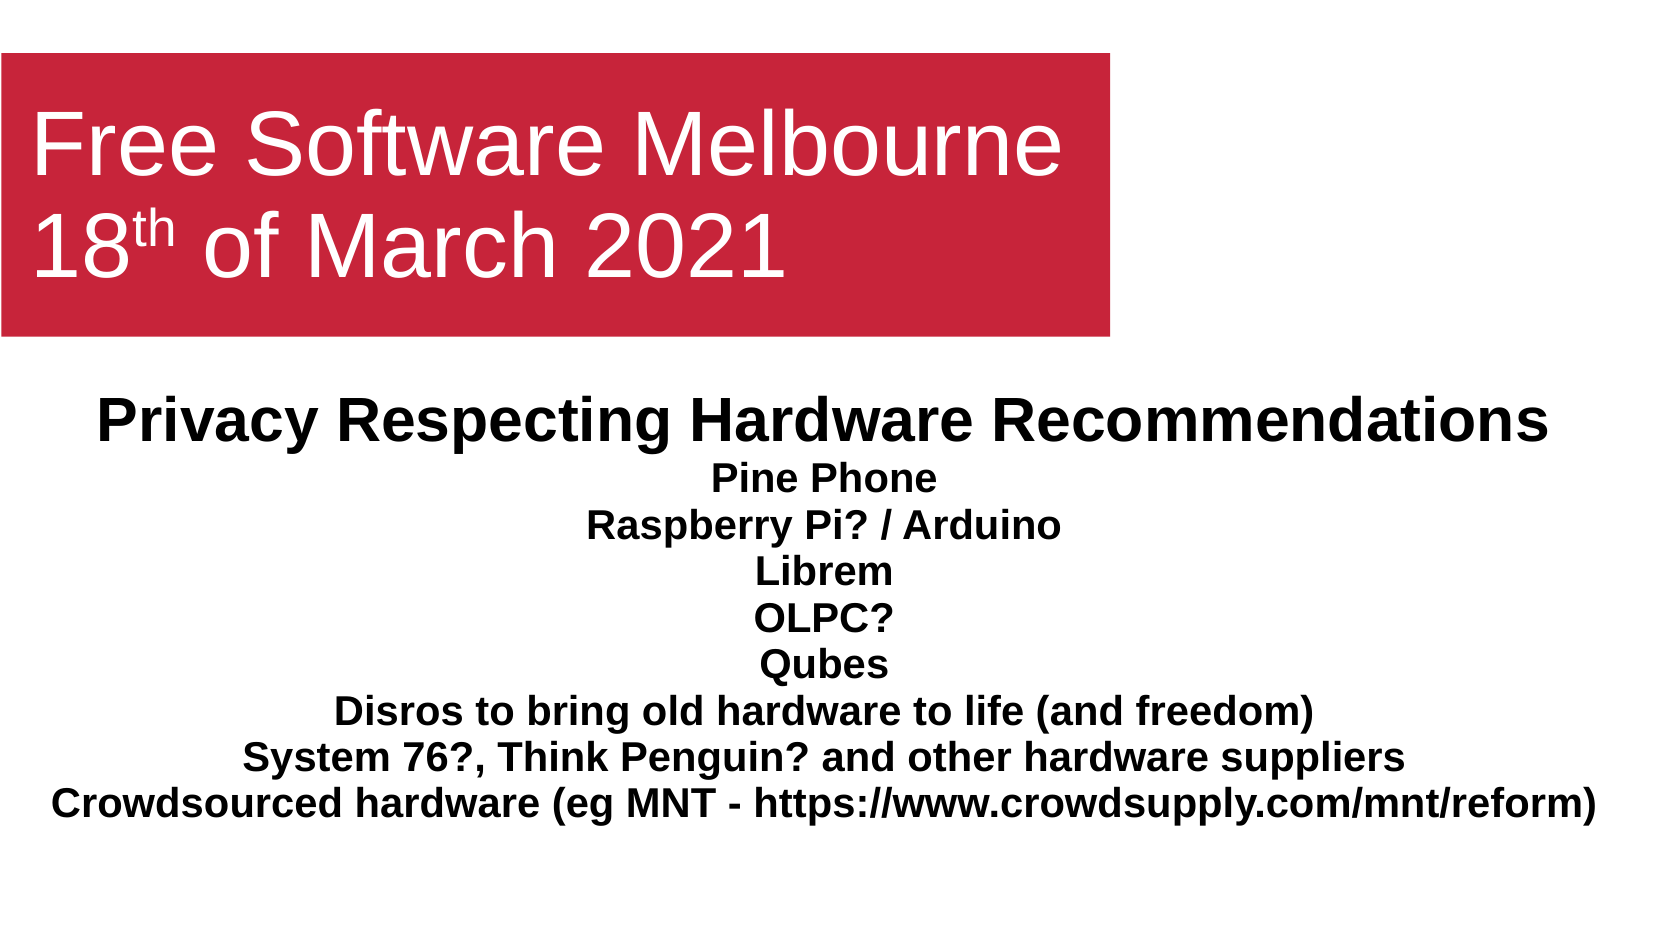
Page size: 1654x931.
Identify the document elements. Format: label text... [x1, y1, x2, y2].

subtitle Privacy Respecting Hardware Recommendations Pine Phone Raspberry Pi? / Arduino Librem OLPC? Qubes Disros to bring old hardware to life (and freedom) System 76?, Think Penguin? and other hardware suppliers Crowdsourced hardware (eg MNT - https://www.crowdsupply.com/mnt/reform) [18, 385, 1630, 827]
title Free Software Melbourne 18th of March 2021 [1, 53, 1111, 337]
